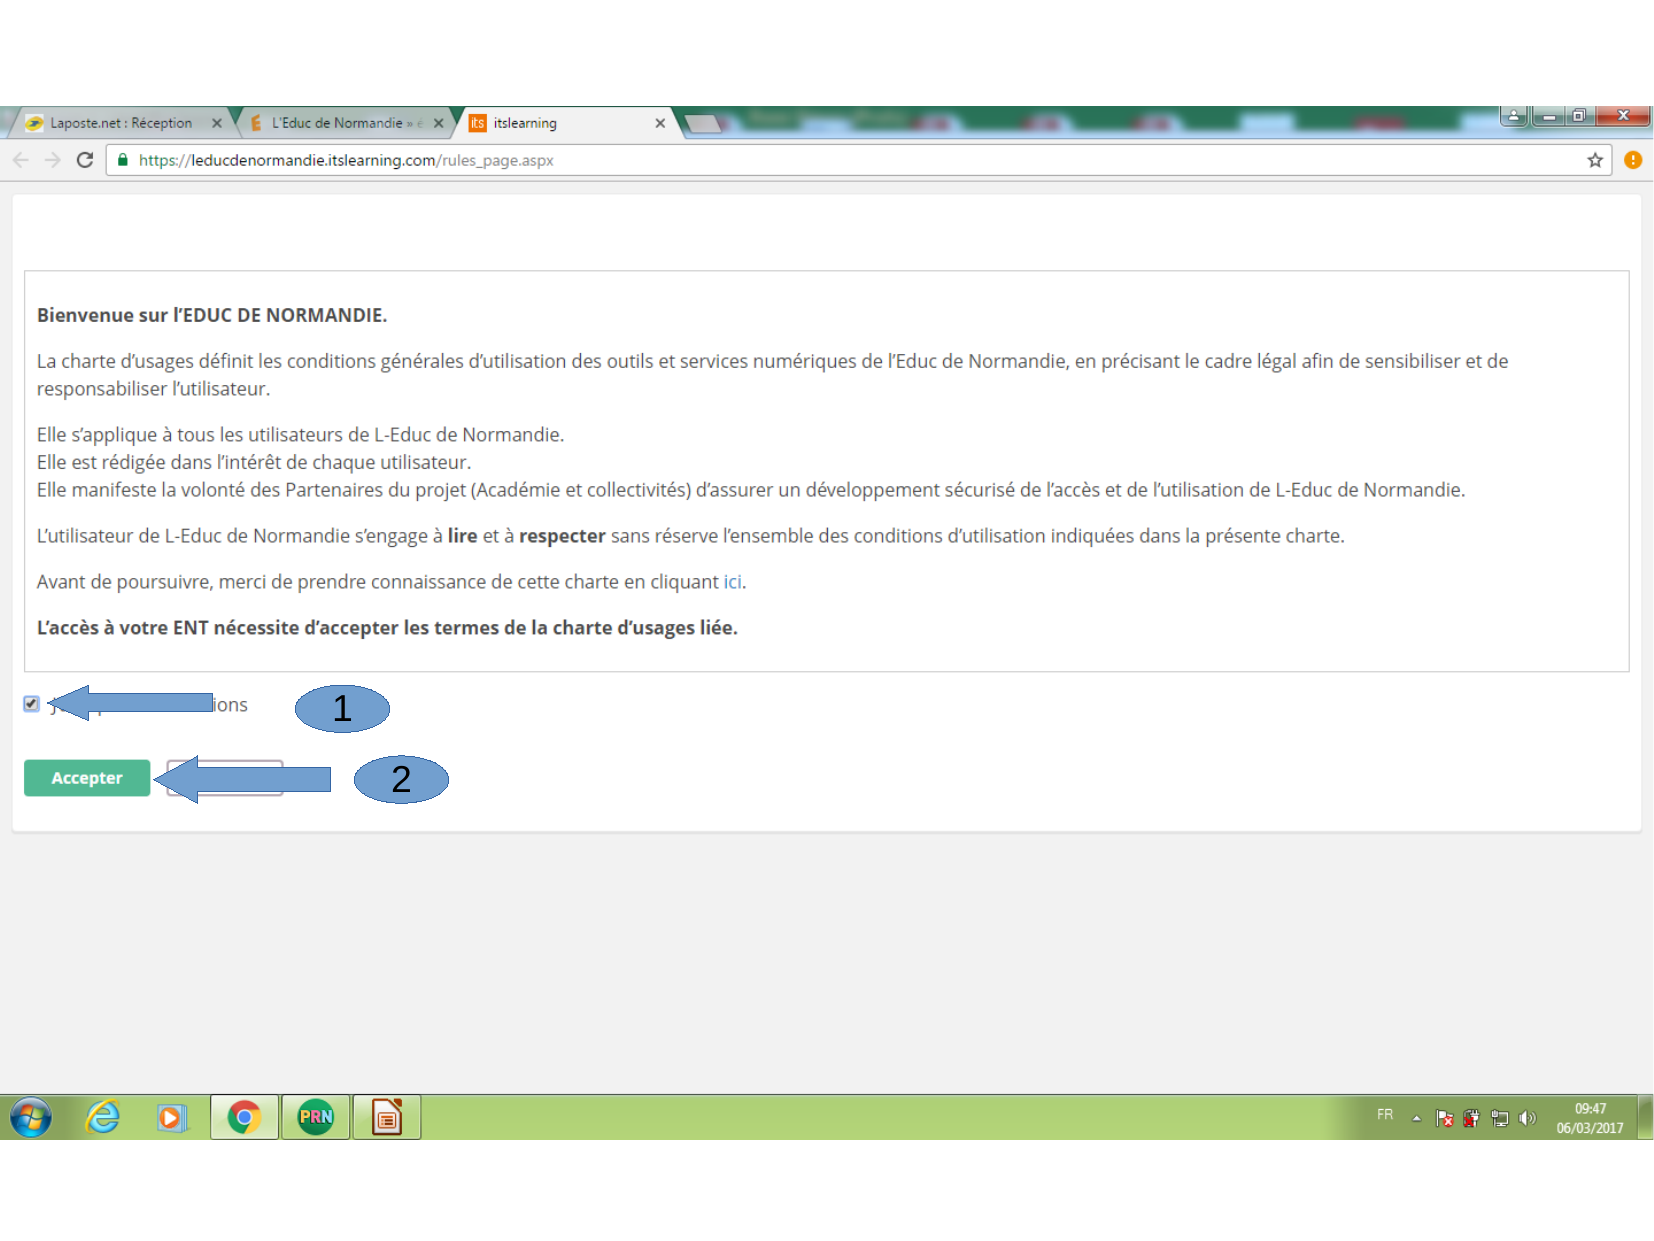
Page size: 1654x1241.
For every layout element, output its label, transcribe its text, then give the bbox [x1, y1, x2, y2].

text_box 2 [354, 755, 449, 804]
text_box [47, 685, 213, 721]
text_box 1 [295, 685, 390, 733]
text_box [153, 755, 331, 804]
picture [0, 106, 1654, 1140]
